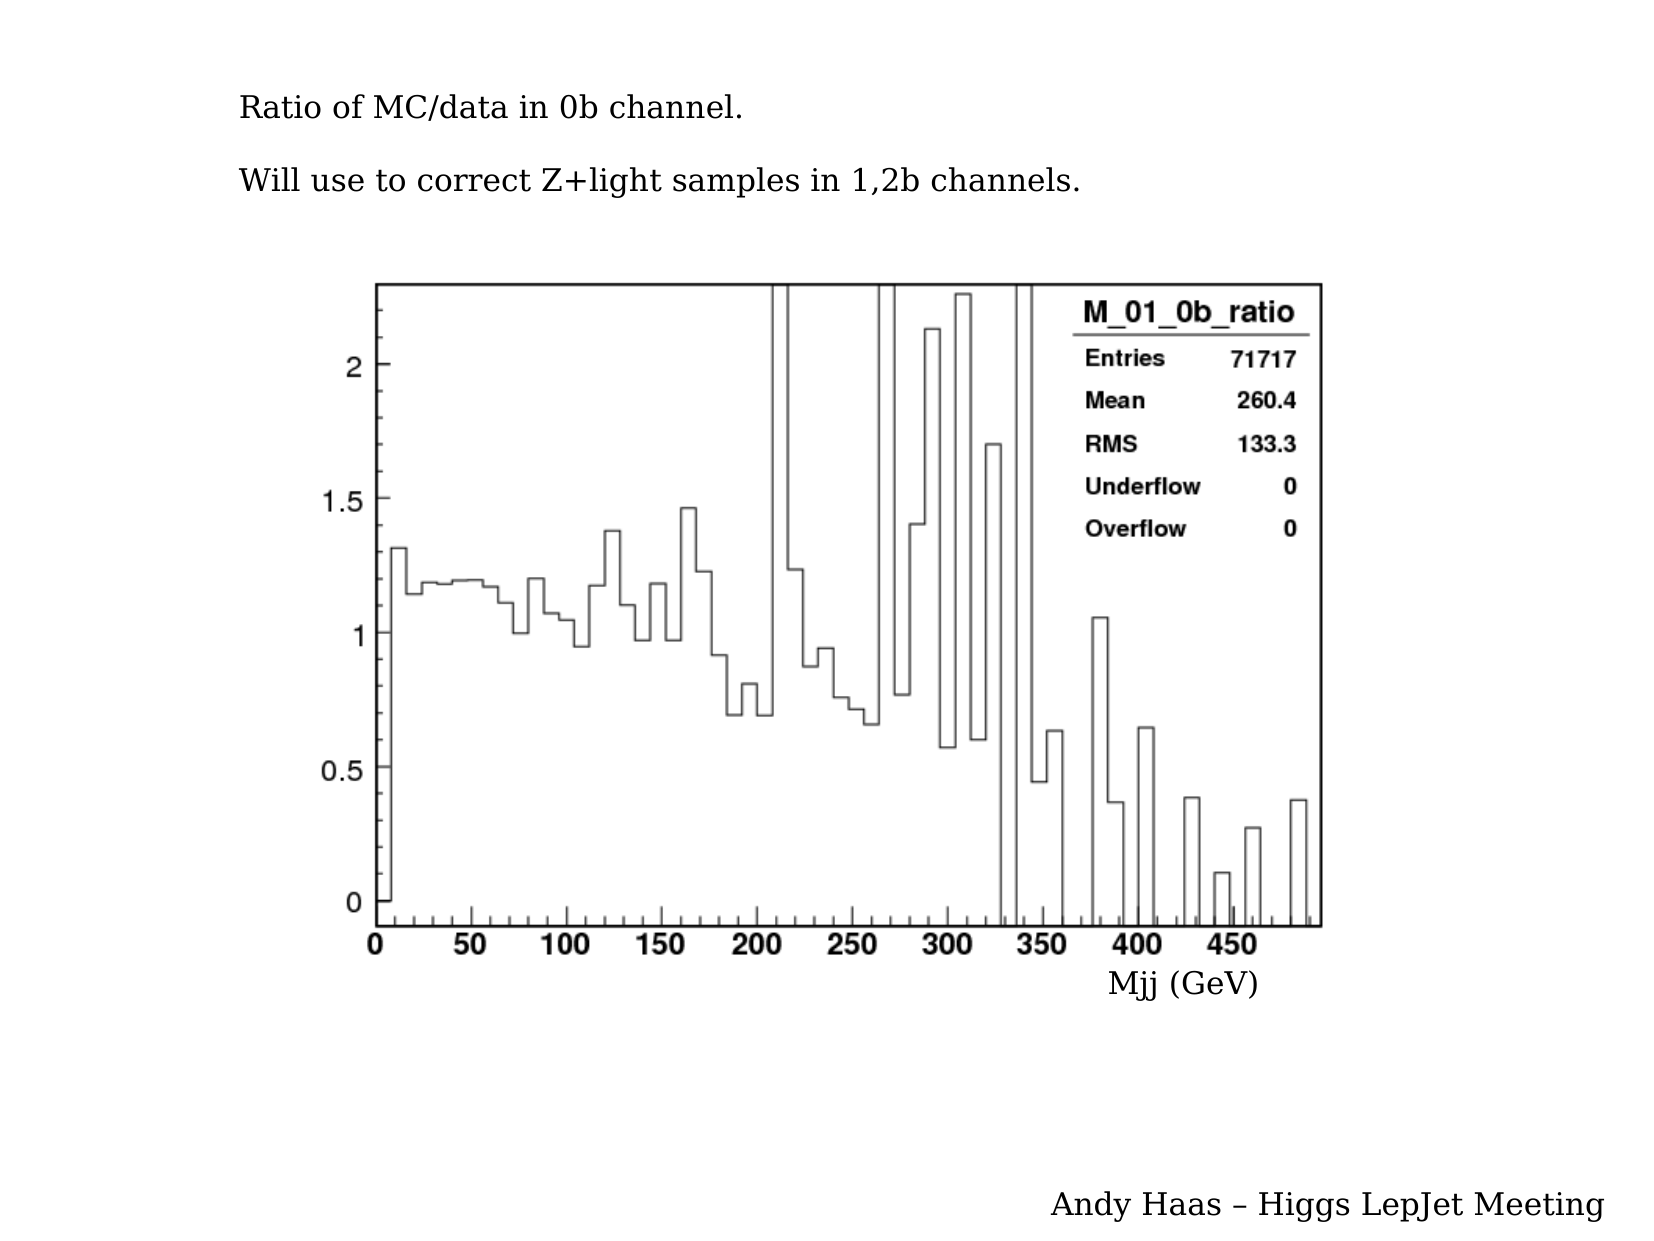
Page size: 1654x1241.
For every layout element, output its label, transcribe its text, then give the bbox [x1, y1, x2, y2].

text_box Ratio of MC/data in 0b channel. Will use to correct Z+light samples in 1,2b channels. [238, 89, 1084, 199]
picture [280, 263, 1379, 983]
text_box Mjj (GeV) [1107, 965, 1260, 1002]
